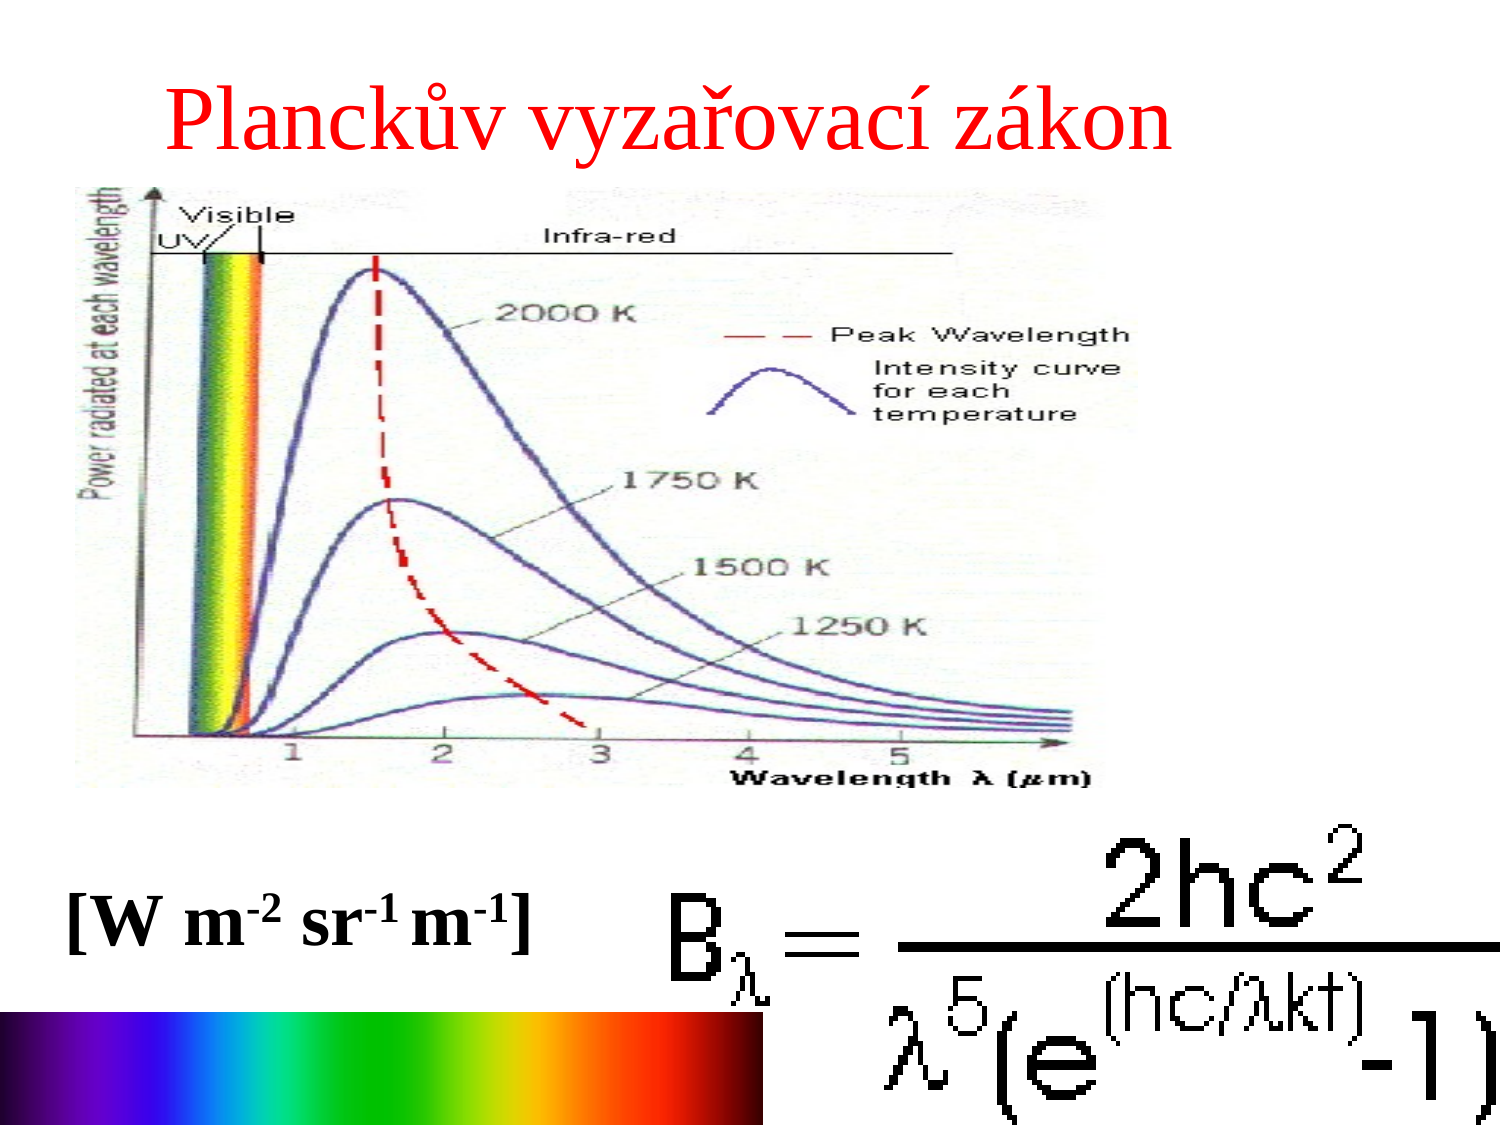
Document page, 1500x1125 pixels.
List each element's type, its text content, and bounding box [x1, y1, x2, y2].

picture [75, 187, 1138, 788]
text_box Planckův vyzařovací zákon [150, 49, 1500, 176]
picture [244, 824, 1500, 1125]
text_box [W m-2 sr-1 m-1] [49, 862, 601, 968]
picture [0, 1012, 227, 1125]
